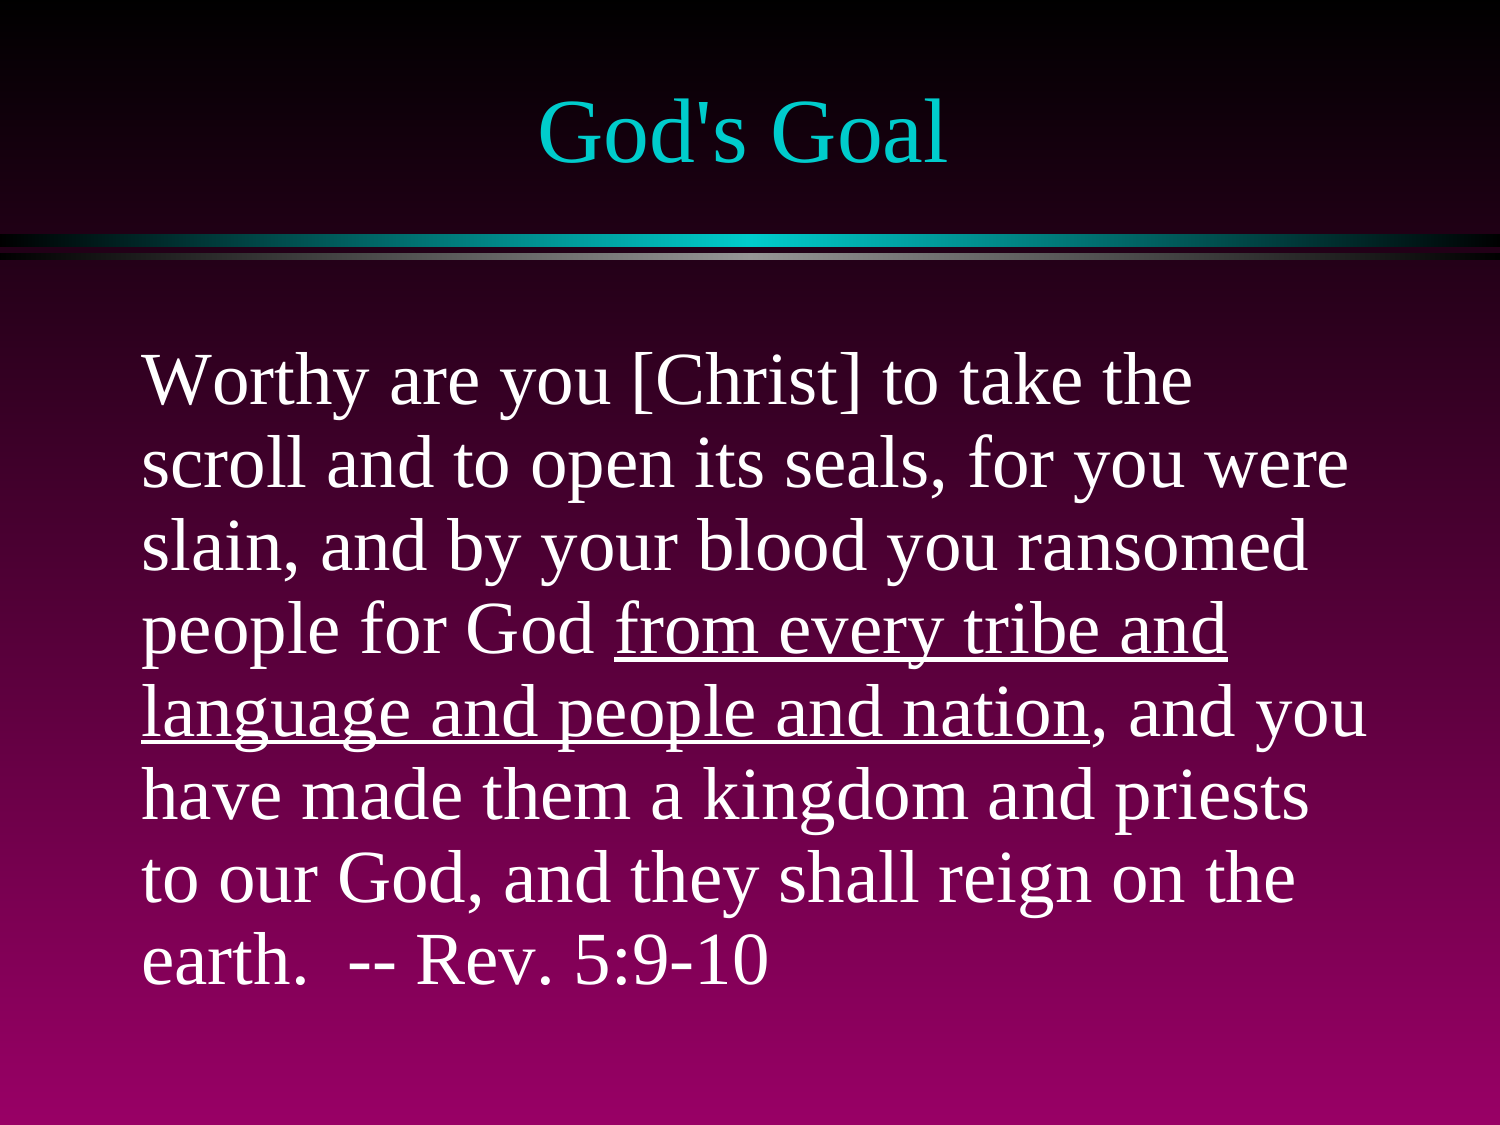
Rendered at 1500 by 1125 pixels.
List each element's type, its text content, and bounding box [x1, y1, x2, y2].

text_box Worthy are you [Christ] to take the scroll and to open its seals, for you were slain, and by your blood you ransomed people for God from every tribe and language and people and nation, and you have made them a kingdom and priests to our God, and they shall reign on the earth. -- Rev. 5:9-10 [126, 330, 1395, 1009]
title God's Goal [99, 37, 1388, 225]
